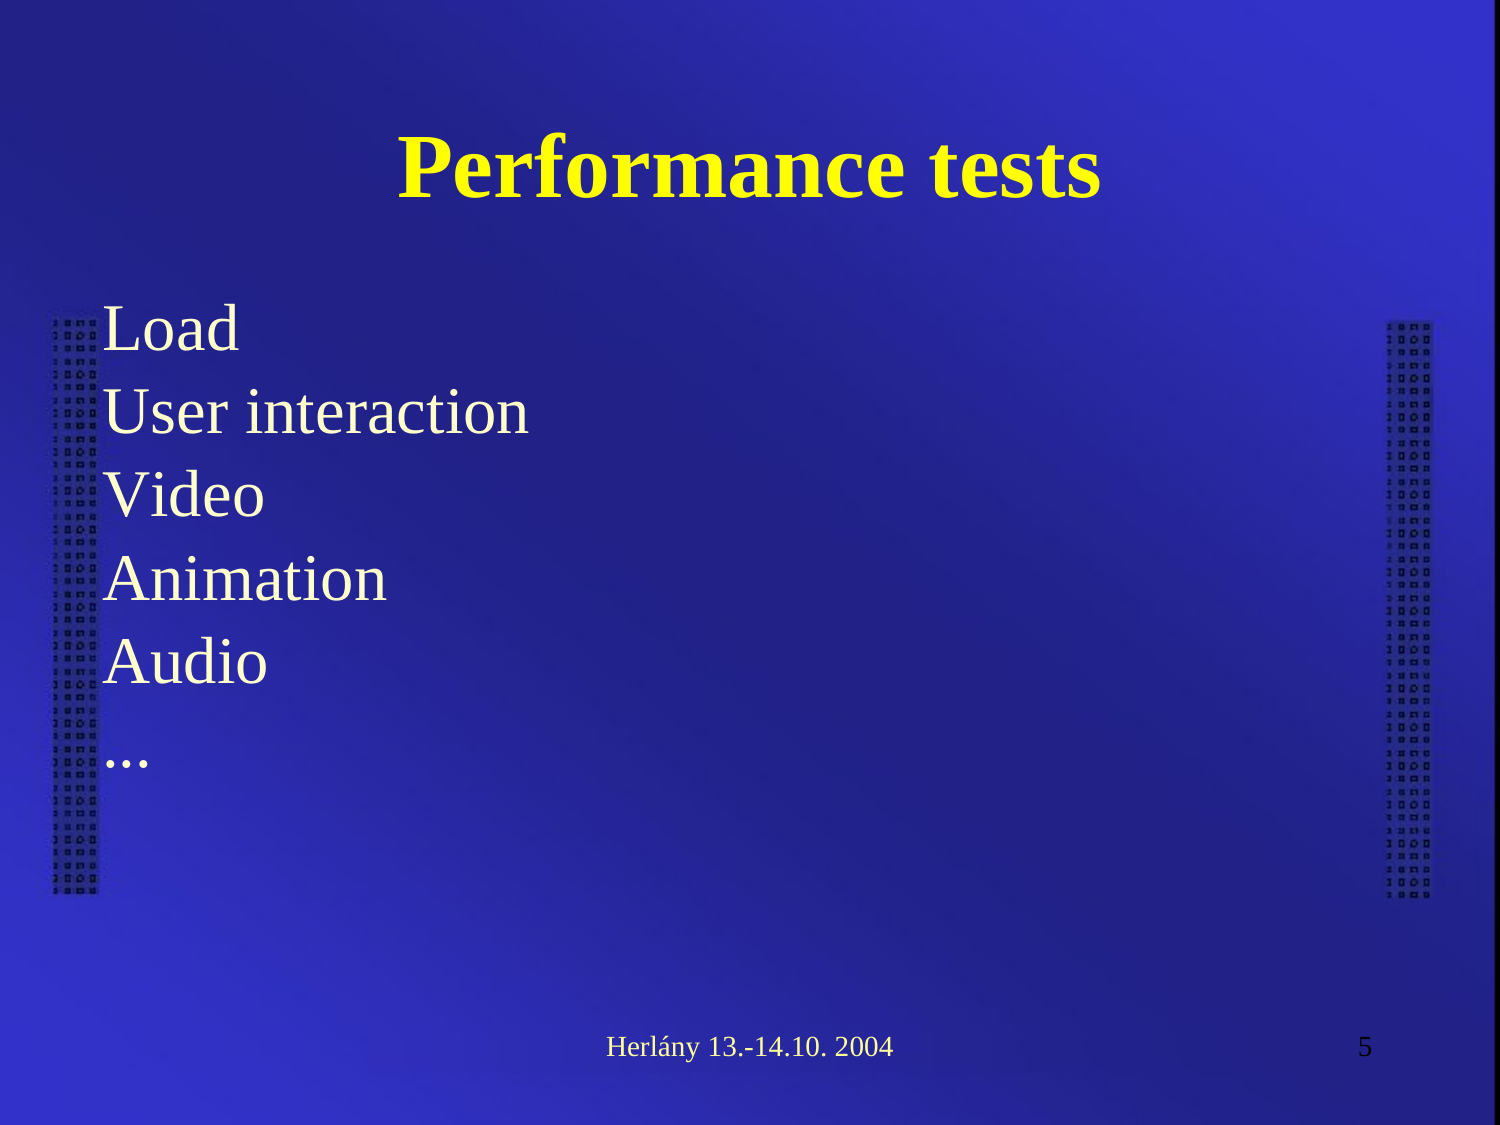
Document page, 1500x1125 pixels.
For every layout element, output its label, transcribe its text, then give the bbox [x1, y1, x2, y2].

title Performance tests [112, 74, 1388, 263]
picture [0, 0, 1500, 1125]
text_box Herlány 13.-14.10. 2004 [512, 1025, 988, 1071]
list Load User interaction Video Animation Audio ... [87, 287, 1438, 991]
text_box 10 [1074, 1025, 1388, 1071]
